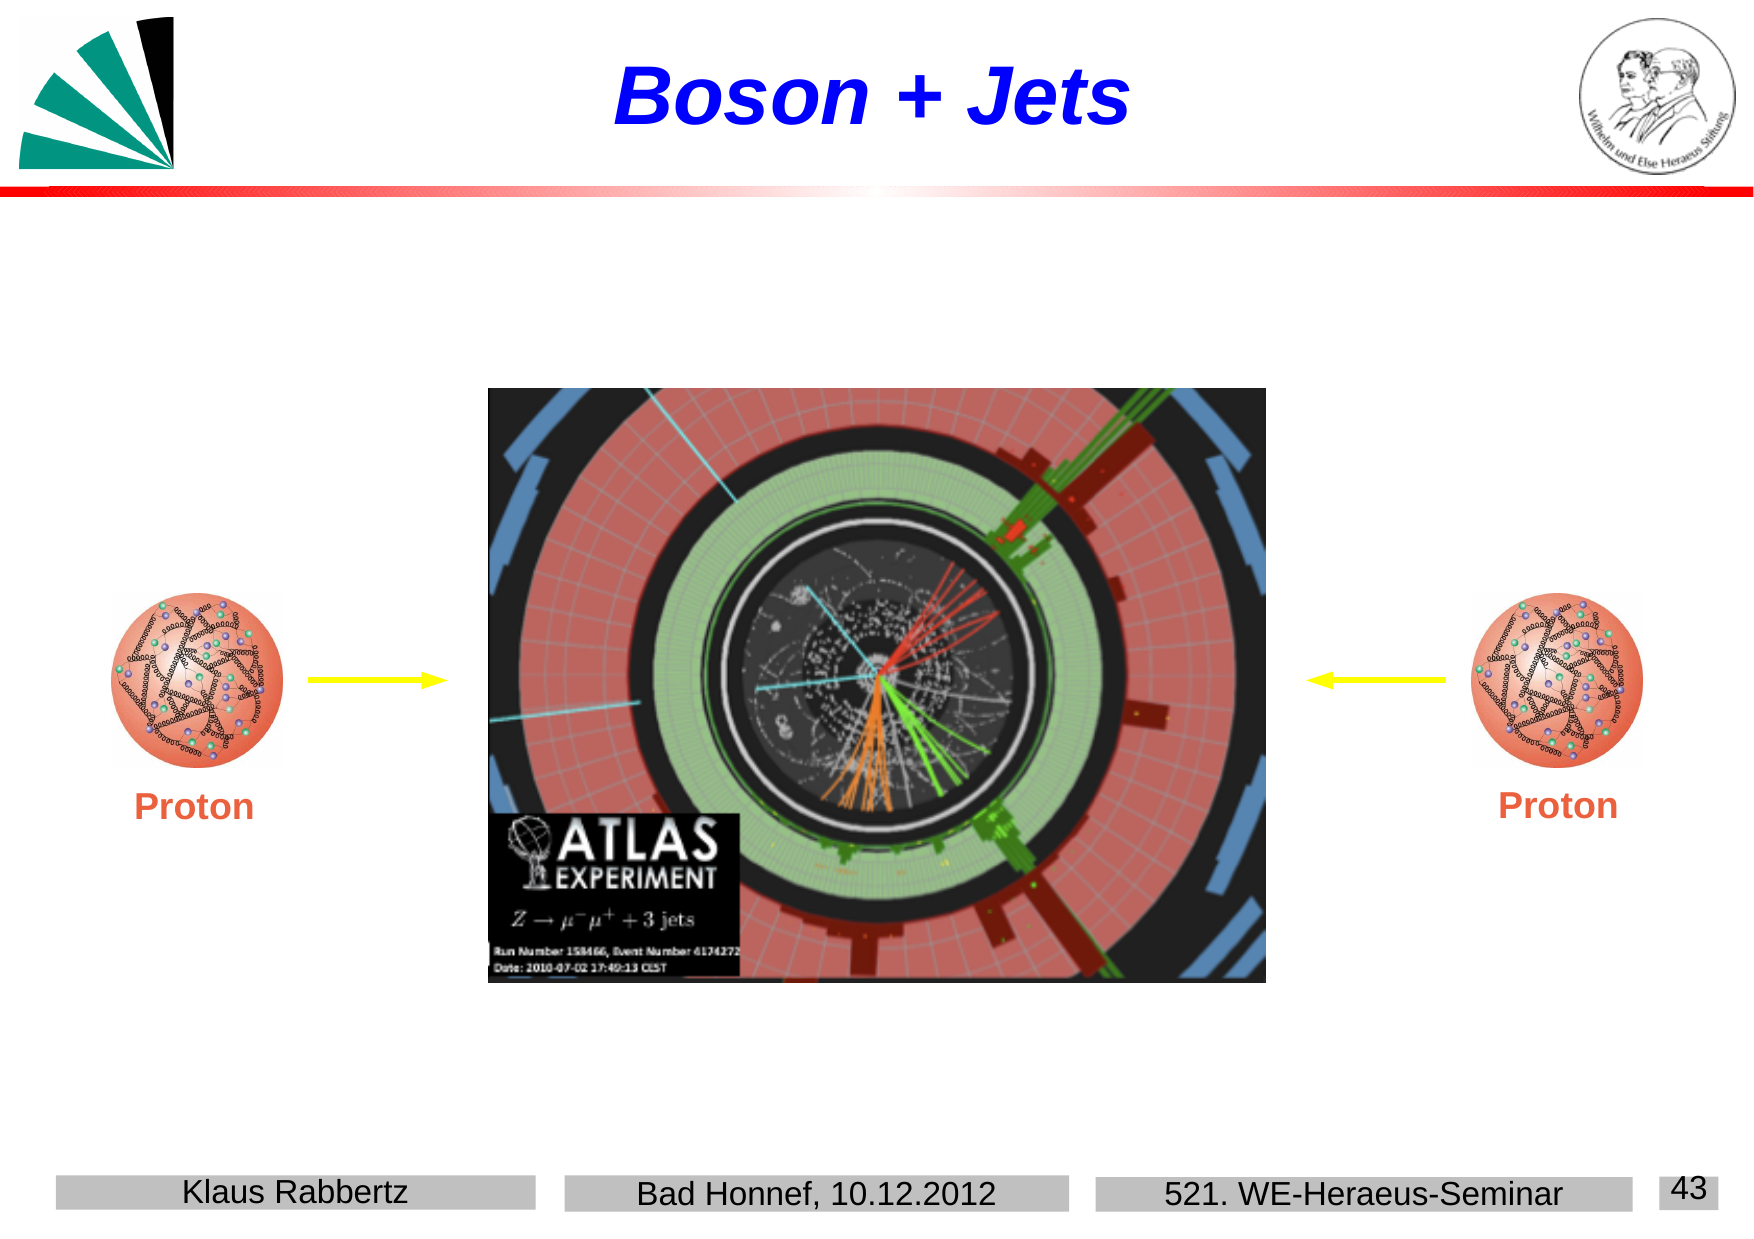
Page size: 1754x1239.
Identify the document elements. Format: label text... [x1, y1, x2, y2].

picture [19, 17, 174, 171]
picture [488, 388, 1266, 983]
text_box Proton [122, 779, 269, 834]
picture [111, 593, 283, 769]
text_box Proton [1486, 778, 1632, 834]
picture [1579, 18, 1736, 175]
picture [1471, 593, 1643, 769]
title Boson + Jets [190, 0, 1557, 192]
